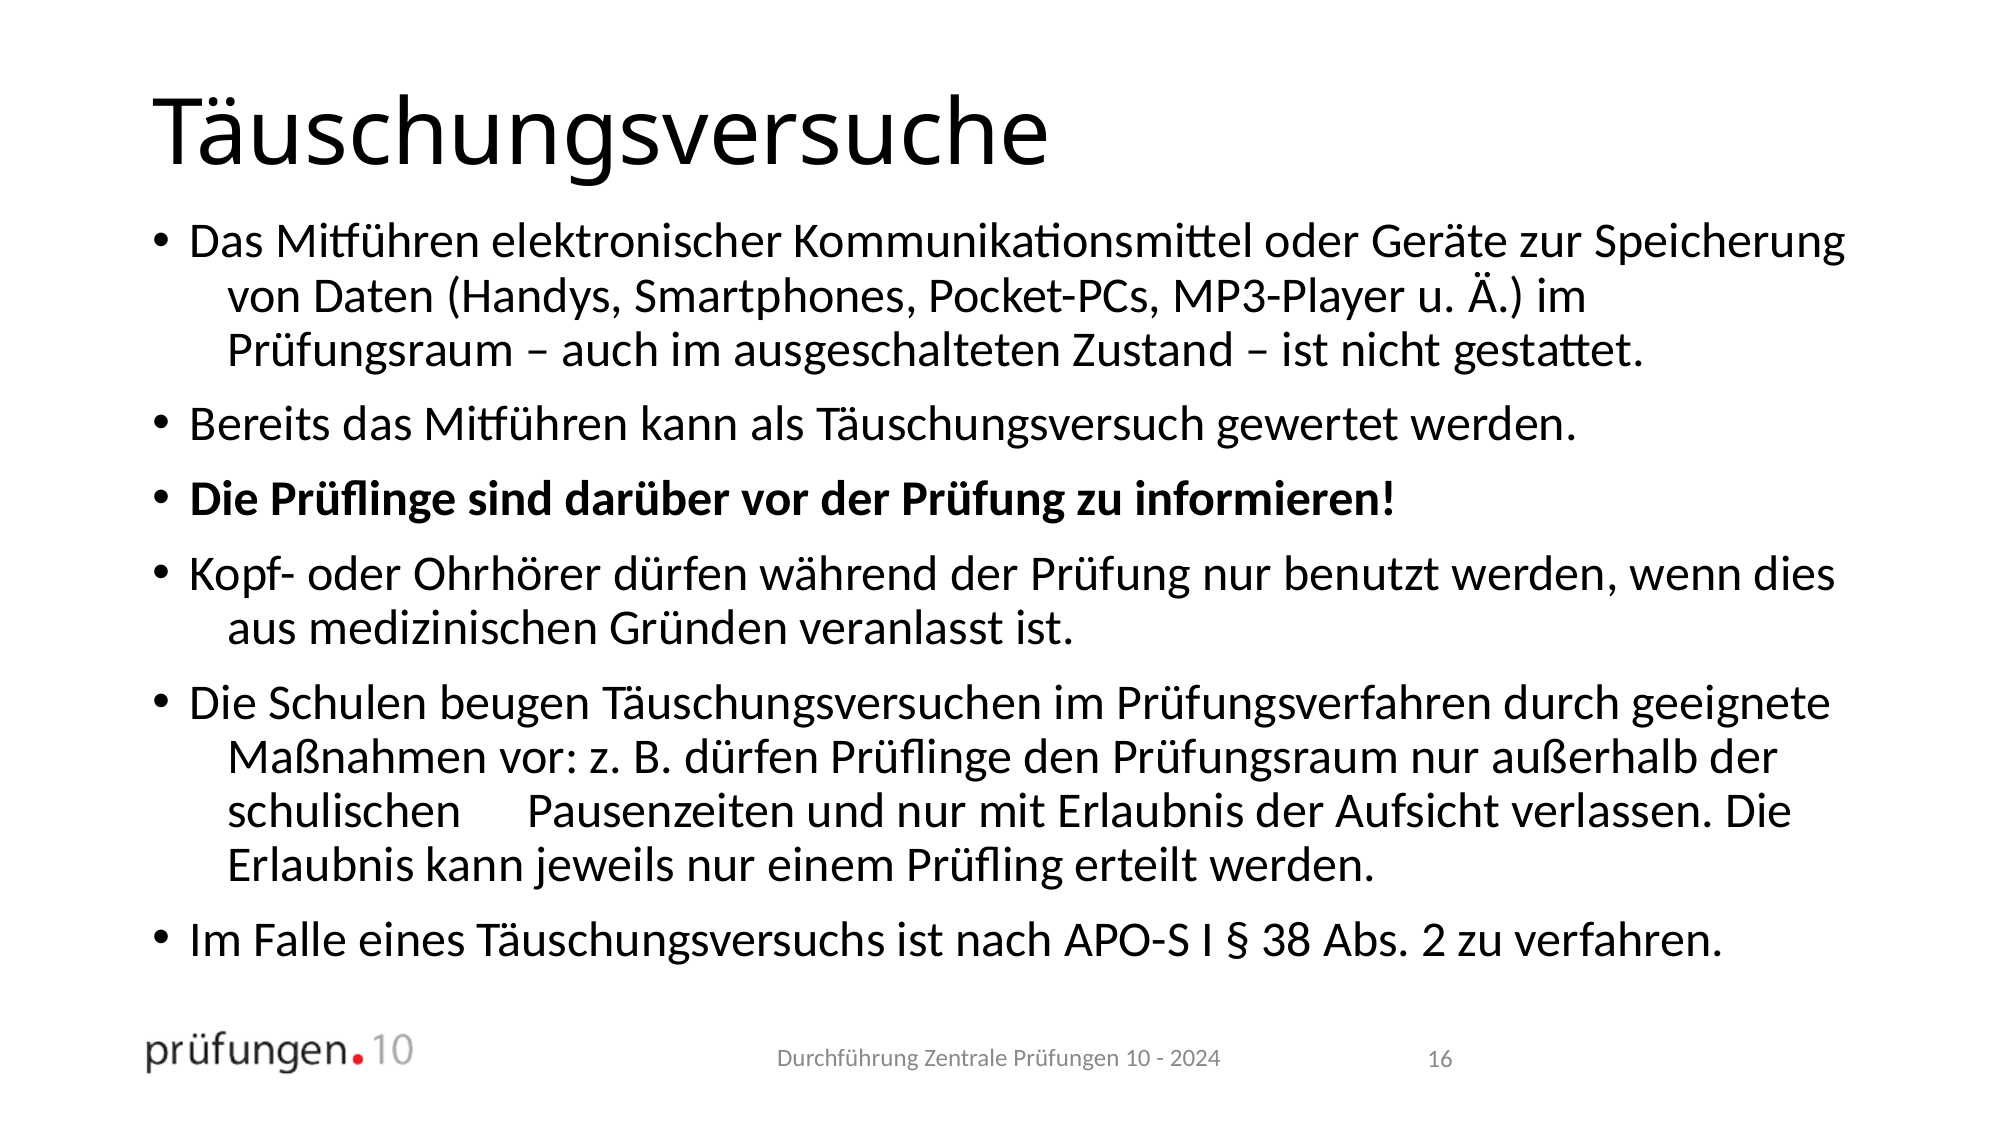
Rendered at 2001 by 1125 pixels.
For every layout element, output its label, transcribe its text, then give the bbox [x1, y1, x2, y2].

text_box [1412, 1027, 1863, 1088]
title Täuschungsversuche [137, 77, 1863, 193]
list Das Mitführen elektronischer Kommunikationsmittel oder Geräte zur Speicherung von Daten (Handys, Smartphones, Pocket-PCs, MP3-Player u. Ä.) im Prüfungsraum – auch im ausgeschalteten Zustand – ist nicht gestattet. Bereits das Mitführen kann als Täuschungsversuch gewertet werden. Die Prüflinge sind darüber vor der Prüfung zu informieren! Kopf- oder Ohrhörer dürfen während der Prüfung nur benutzt werden, wenn dies aus medizinischen Gründen veranlasst ist. Die Schulen beugen Täuschungsversuchen im Prüfungsverfahren durch geeignete Maßnahmen vor: z. B. dürfen Prüflinge den Prüfungsraum nur außerhalb der schulischen Pausenzeiten und nur mit Erlaubnis der Aufsicht verlassen. Die Erlaubnis kann jeweils nur einem Prüfling erteilt werden. Im Falle eines Täuschungsversuchs ist nach APO-S I § 38 Abs. 2 zu verfahren. [137, 207, 1863, 1014]
